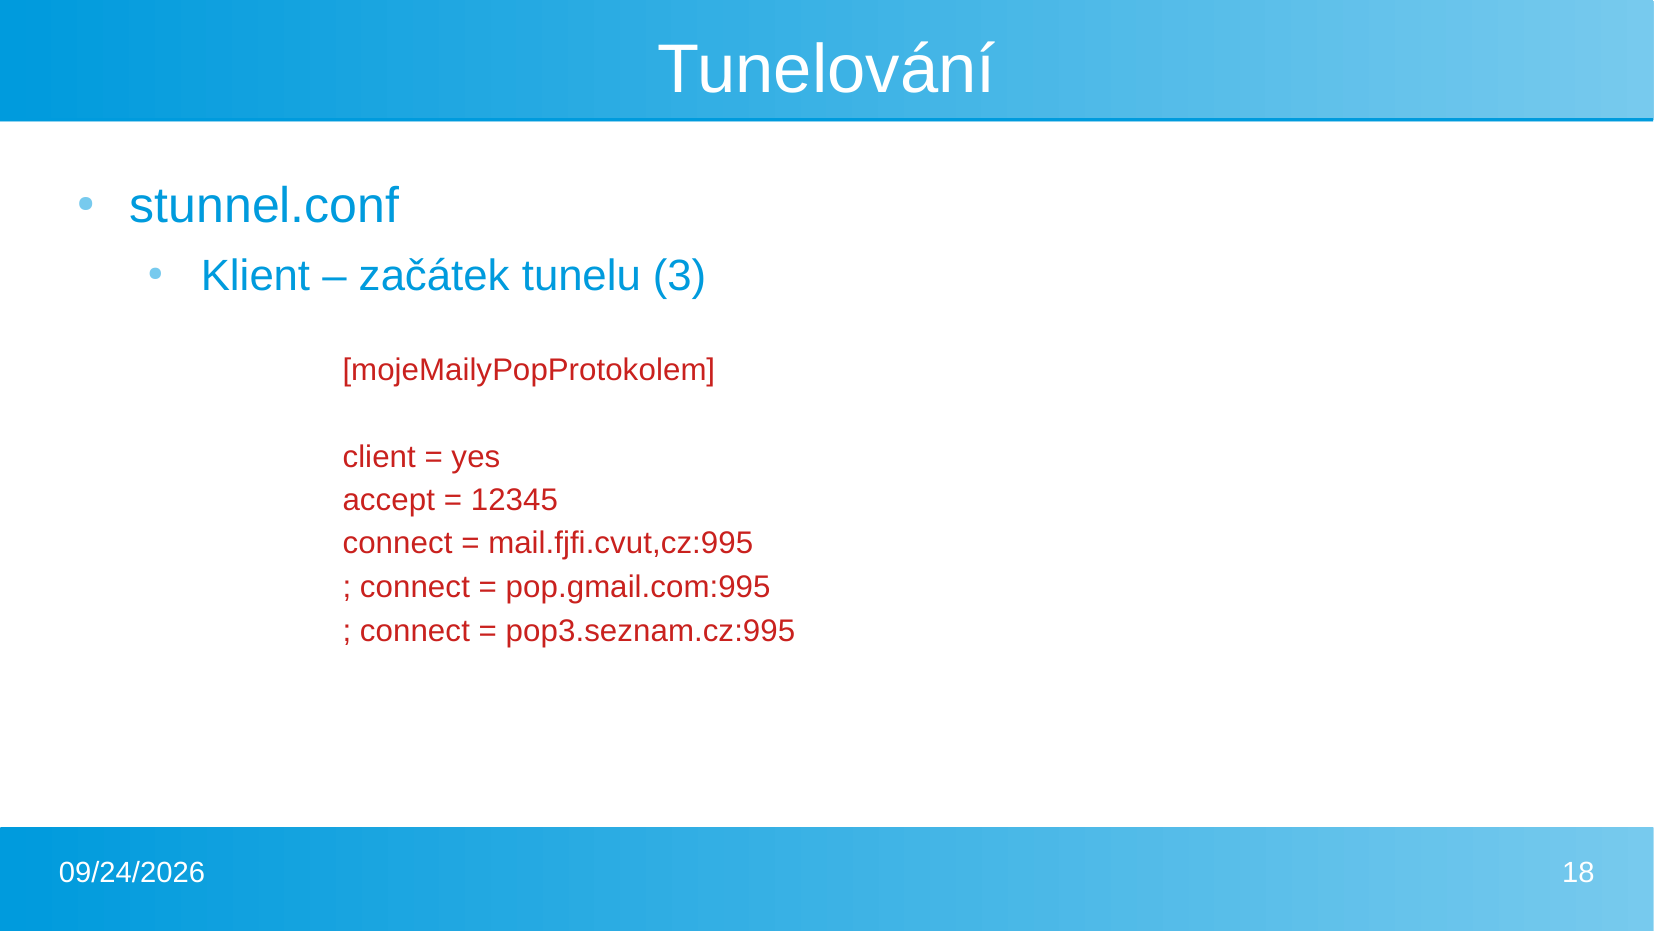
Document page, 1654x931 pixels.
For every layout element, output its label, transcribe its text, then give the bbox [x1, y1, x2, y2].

list stunnel.conf Klient – začátek tunelu (3) [mojeMailyPopProtokolem] client = yes accept = 12345 connect = mail.fjfi.cvut,cz:995 ; connect = pop.gmail.com:995 ; connect = pop3.seznam.cz:995 [59, 177, 1595, 768]
title Tunelování [59, 29, 1595, 108]
